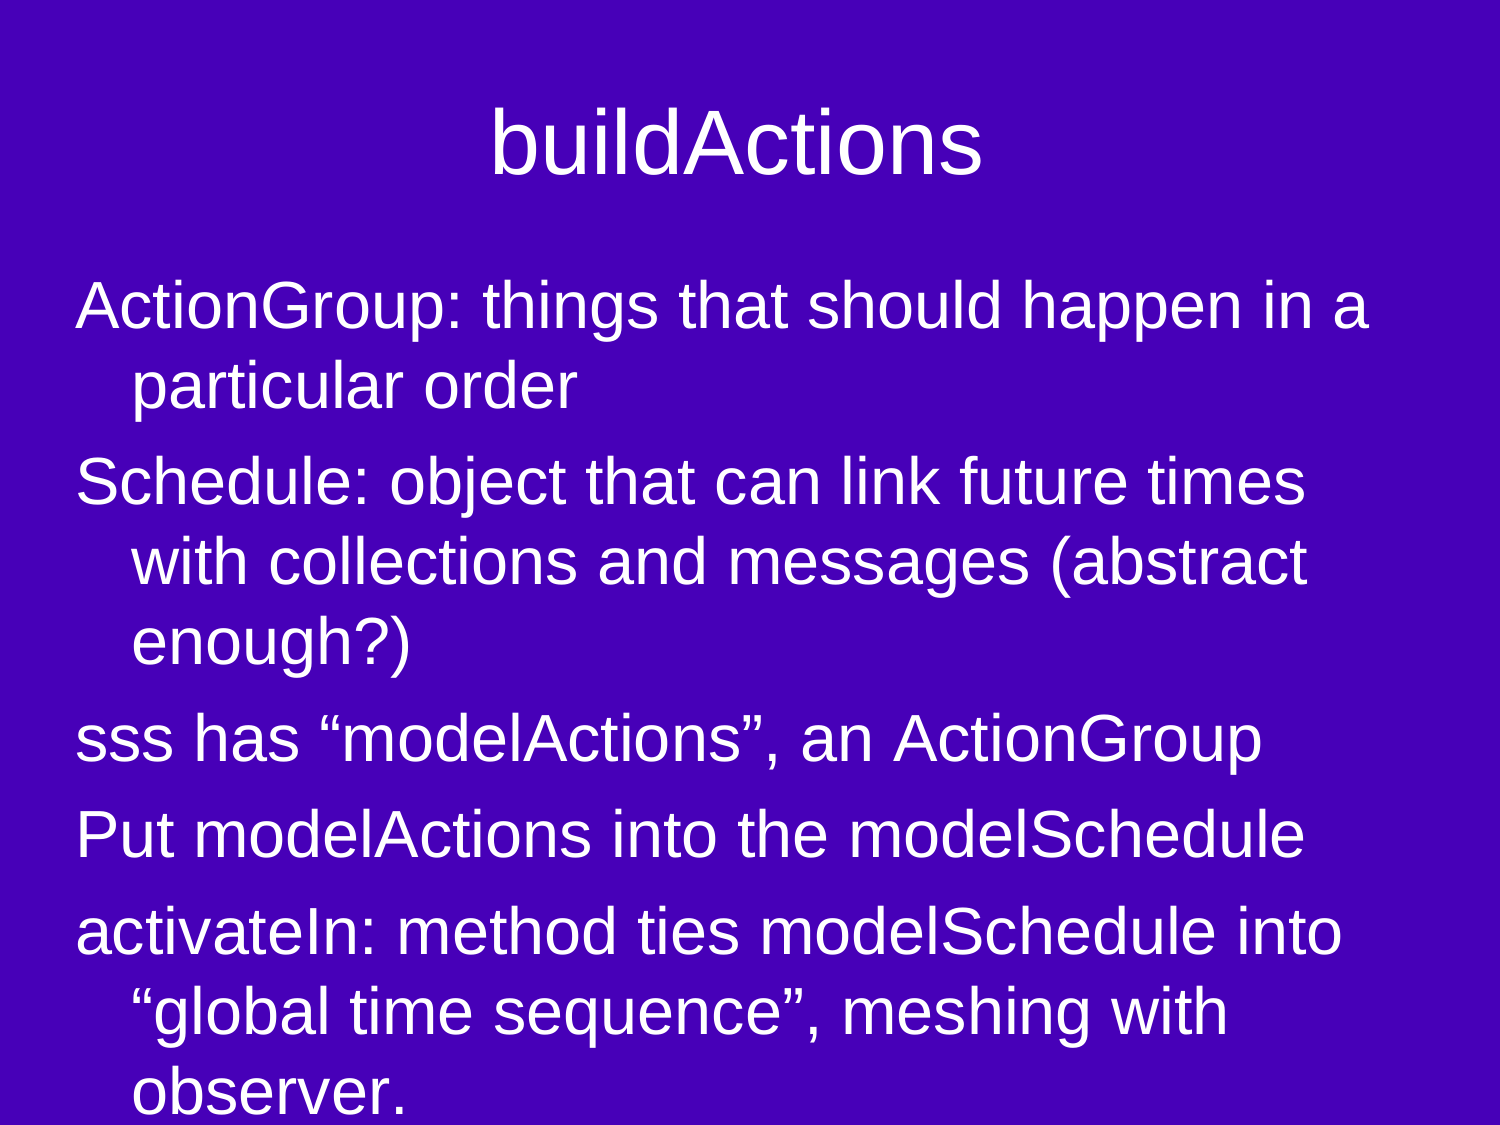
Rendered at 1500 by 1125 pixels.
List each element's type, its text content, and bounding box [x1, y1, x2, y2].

title buildActions [75, 45, 1426, 233]
list ActionGroup: things that should happen in a particular order Schedule: object that can link future times with collections and messages (abstract enough?) sss has “modelActions”, an ActionGroup Put modelActions into the modelSchedule activateIn: method ties modelSchedule into “global time sequence”, meshing with observer. [75, 262, 1426, 1124]
